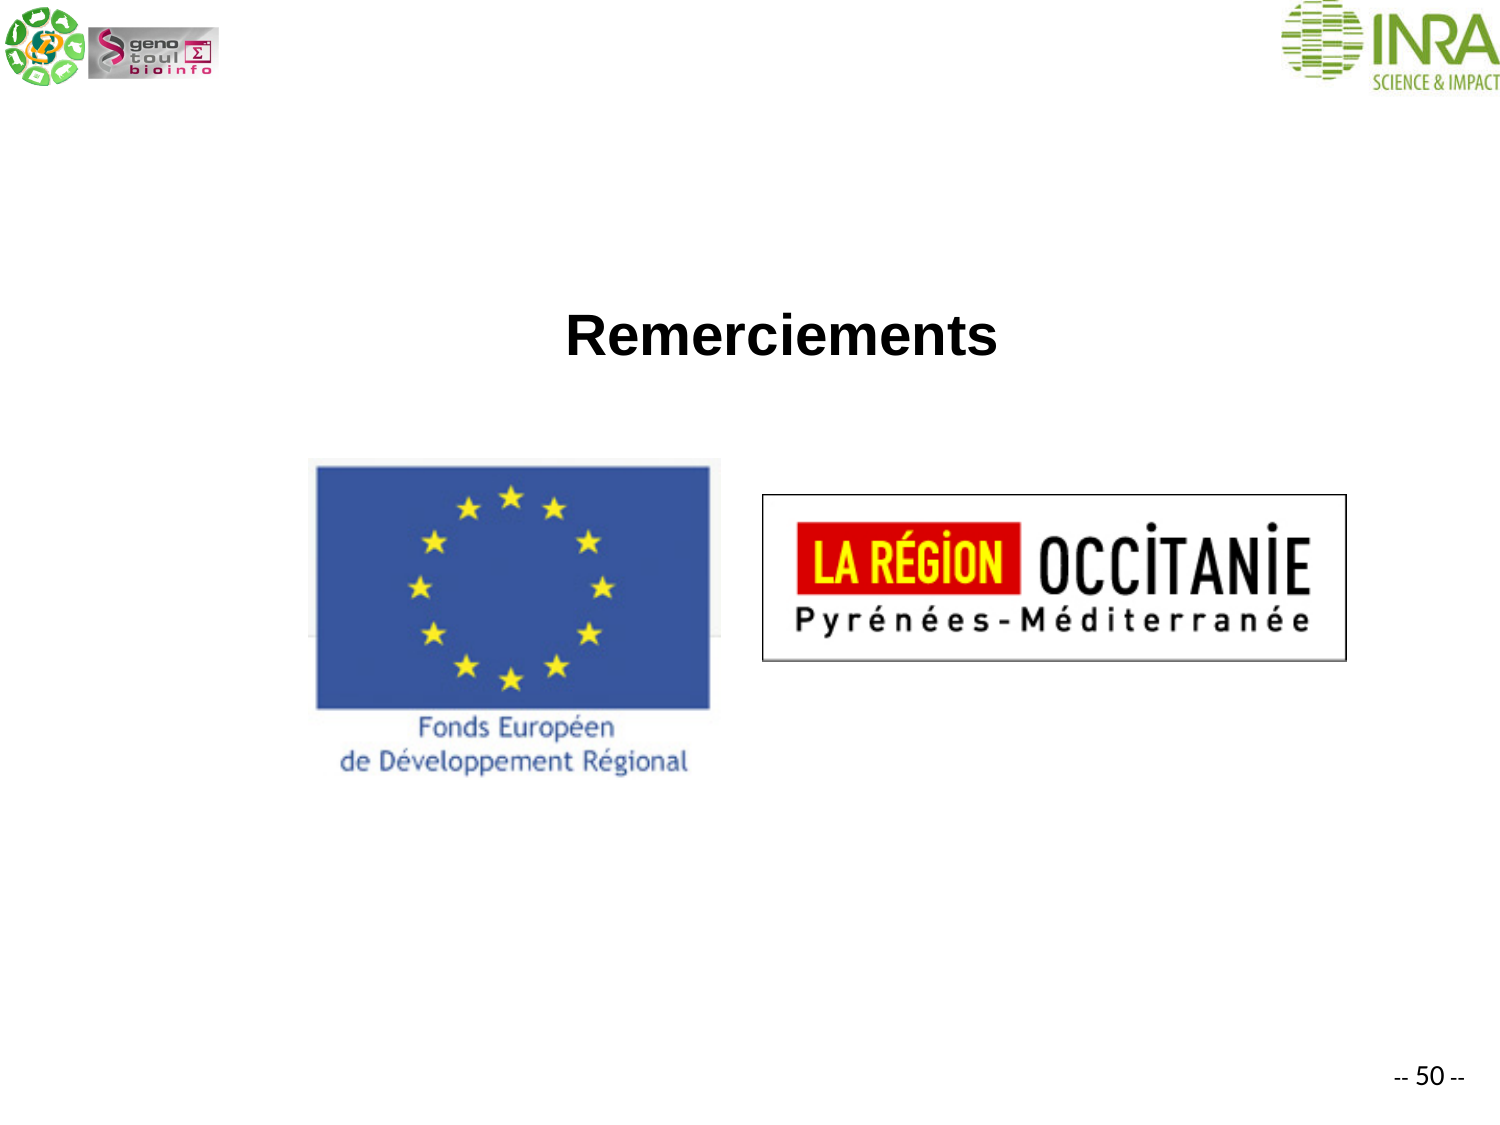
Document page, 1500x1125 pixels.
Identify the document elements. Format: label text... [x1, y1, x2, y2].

picture [88, 27, 219, 79]
text_box Remerciements [159, 295, 1406, 678]
picture [762, 494, 1347, 662]
picture [1281, 0, 1500, 110]
picture [308, 458, 721, 780]
picture [5, 7, 85, 86]
